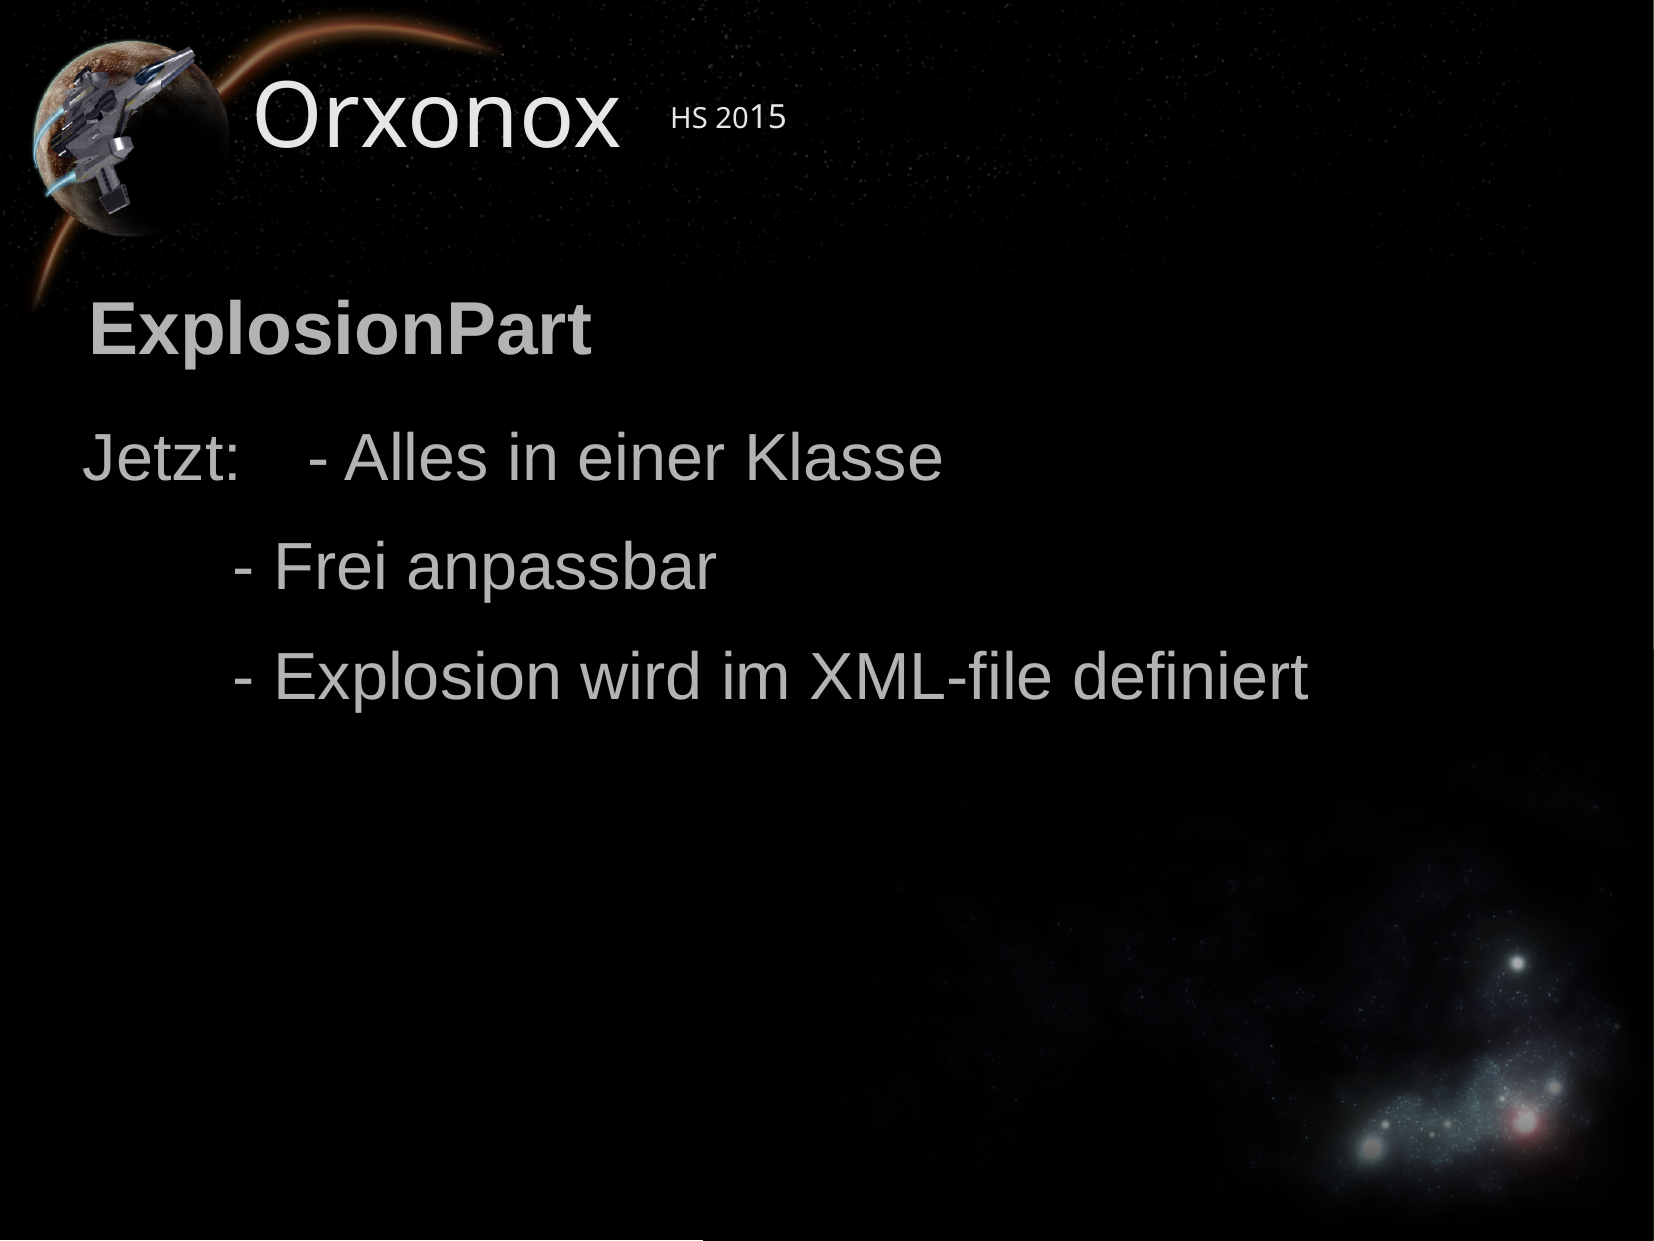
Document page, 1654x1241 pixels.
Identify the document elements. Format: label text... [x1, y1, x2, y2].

list Jetzt: - Alles in einer Klasse - Frei anpassbar - Explosion wird im XML-file definiert [82, 413, 1571, 1188]
title ExplosionPart [88, 273, 1577, 377]
